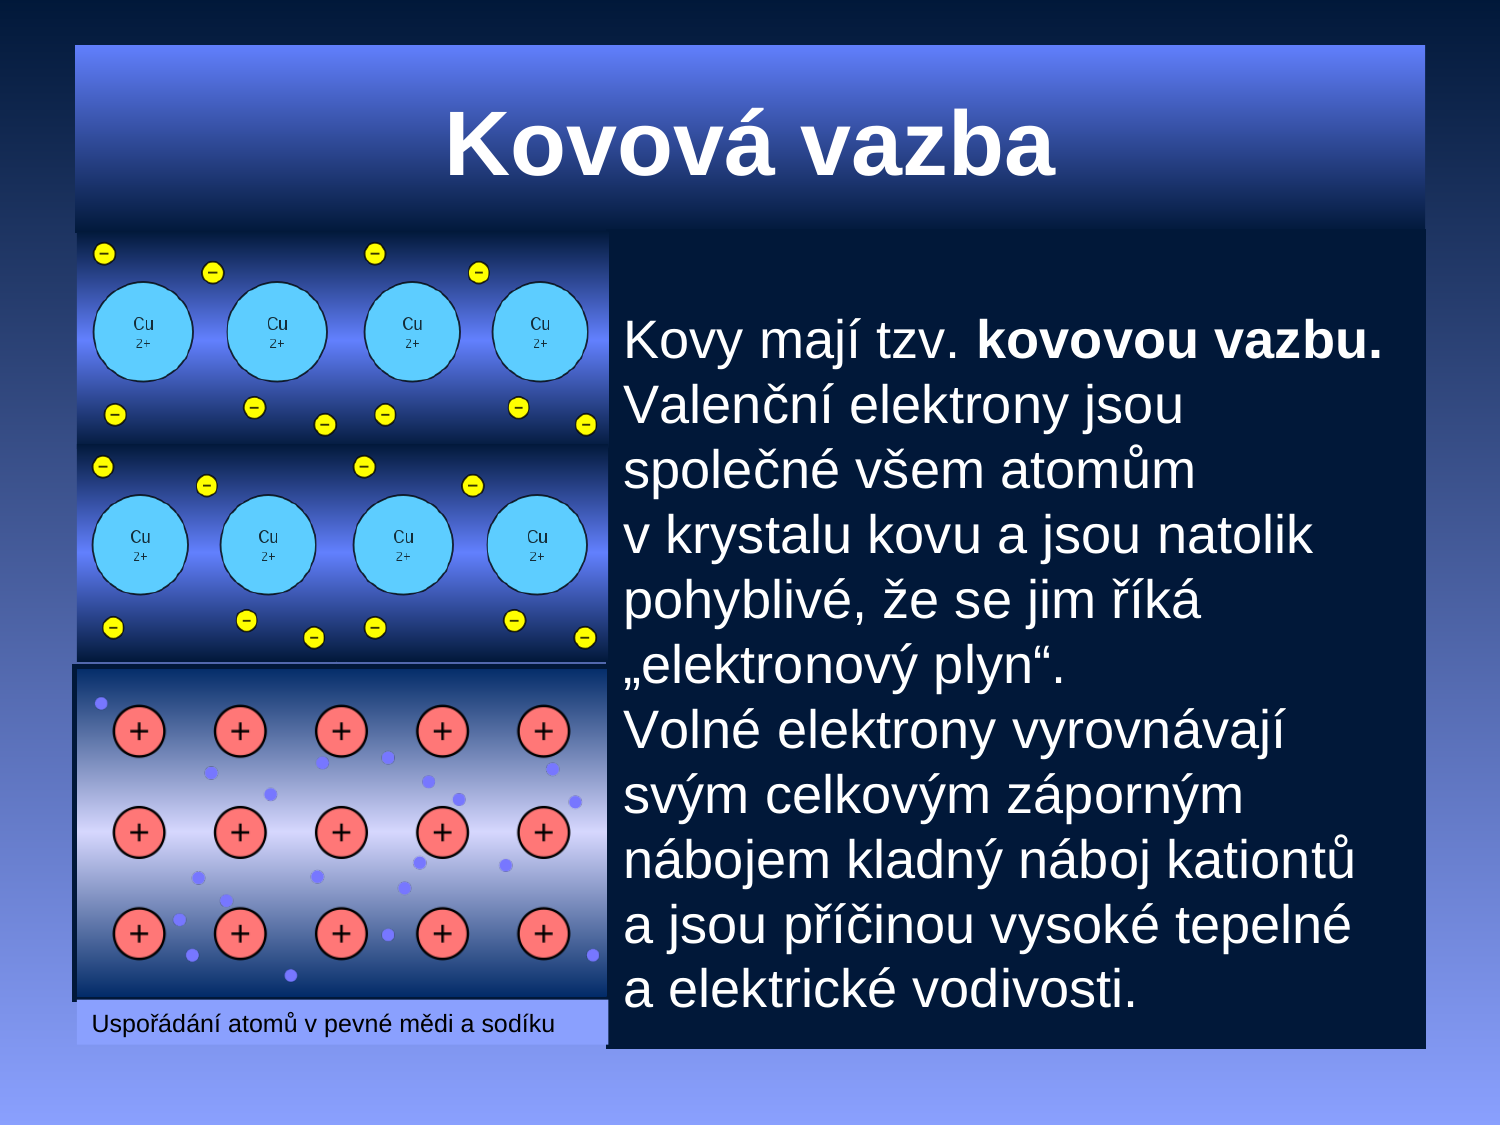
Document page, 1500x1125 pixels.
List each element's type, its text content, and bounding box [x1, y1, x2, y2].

text_box Uspořádání atomů v pevné mědi a sodíku [76, 999, 609, 1045]
list Kovy mají tzv. kovovou vazbu. Valenční elektrony jsou společné všem atomům v krystalu kovu a jsou natolik pohyblivé, že se jim říká „elektronový plyn“. Volné elektrony vyrovnávají svým celkovým záporným nábojem kladný náboj kationtů a jsou příčinou vysoké tepelné a elektrické vodivosti. [608, 231, 1424, 1047]
picture [76, 668, 607, 997]
title Kovová vazba [75, 45, 1426, 233]
picture [76, 231, 609, 662]
